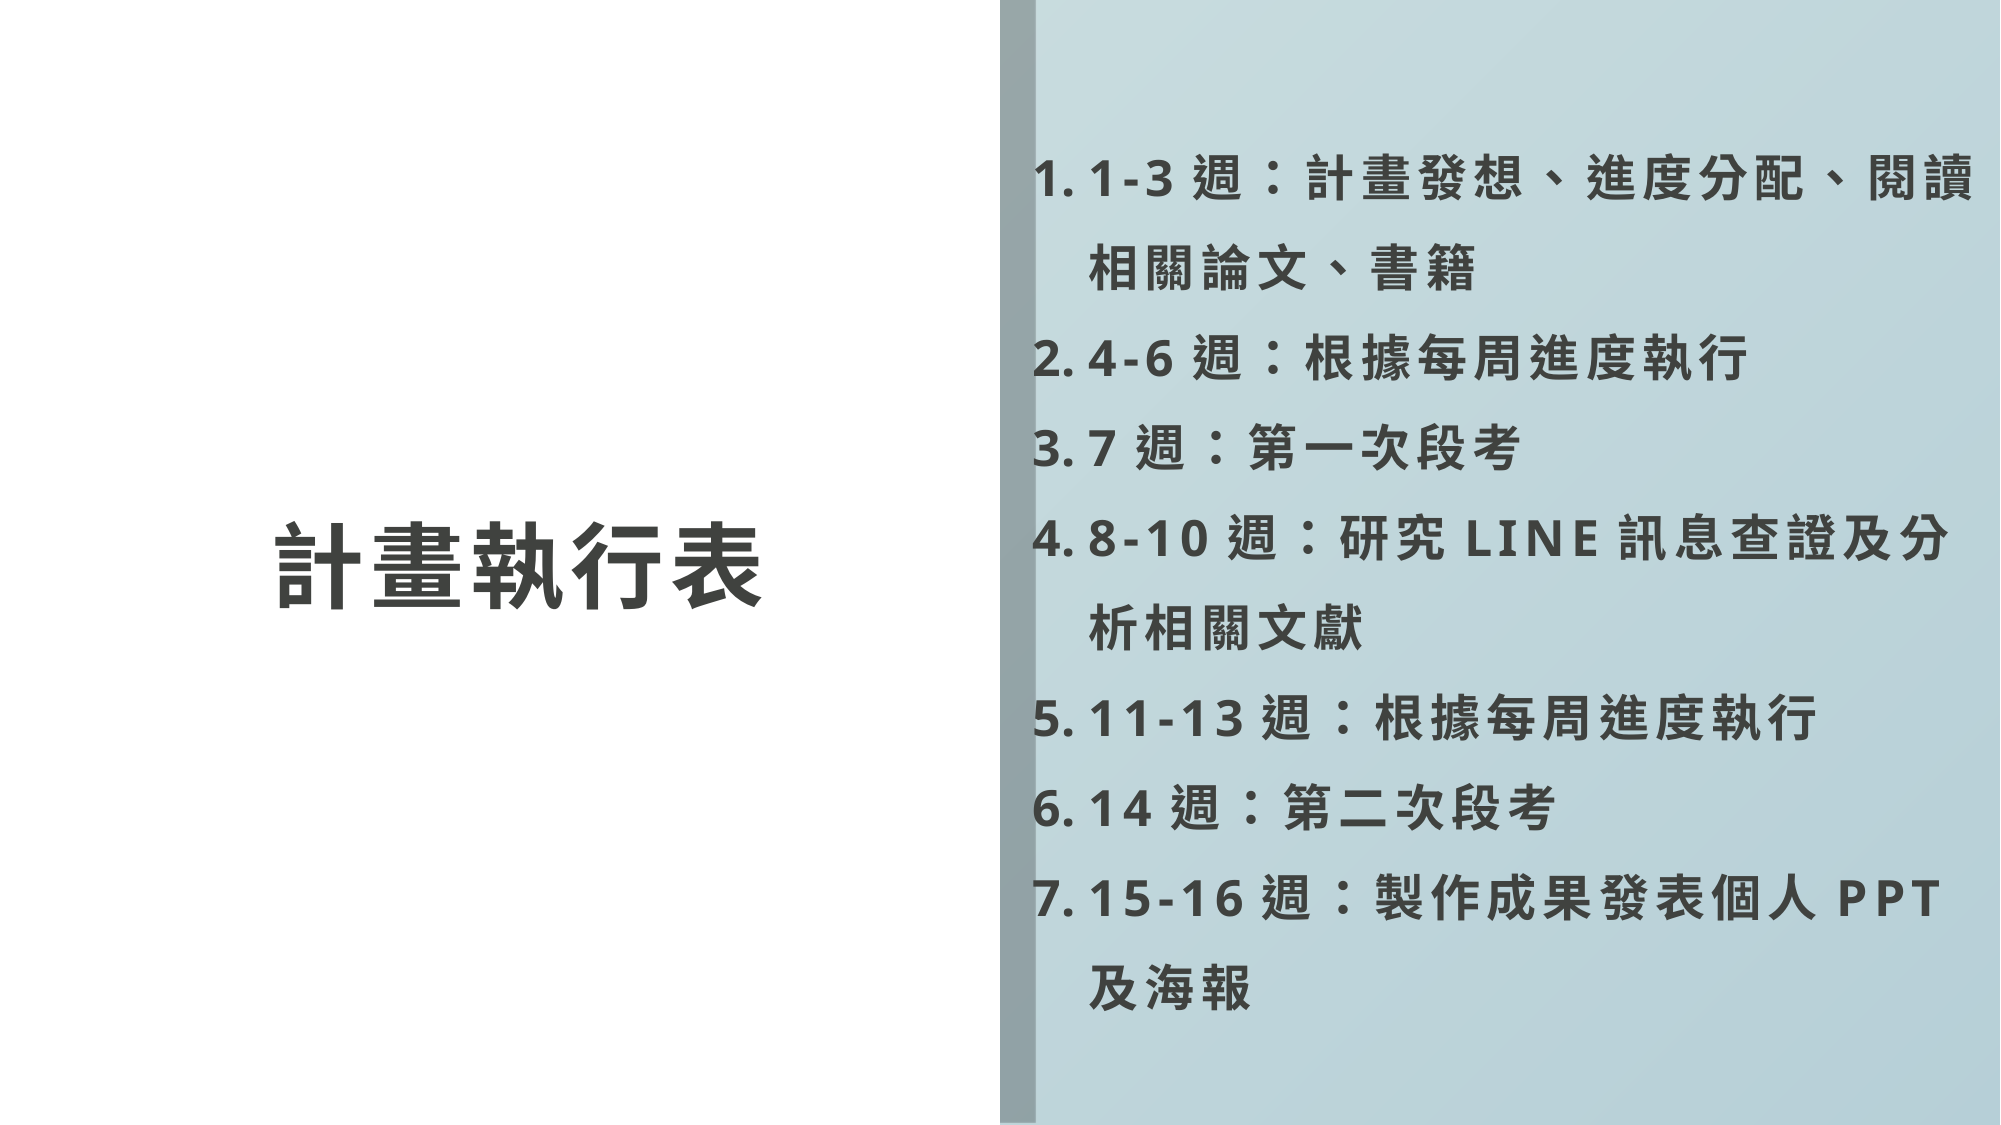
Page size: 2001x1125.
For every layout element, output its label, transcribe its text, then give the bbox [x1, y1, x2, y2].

text_box 1-3週：計畫發想、進度分配、閱讀相關論文、書籍 4-6週：根據每周進度執行 7週：第一次段考 8-10週：研究LINE訊息查證及分析相關文獻 11-13週：根據每周進度執行 14週：第二次段考 15-16週：製作成果發表個人PPT及海報 [1017, 109, 2000, 1025]
text_box 計畫執行表 [227, 497, 808, 628]
text_box [0, 0, 2000, 1125]
